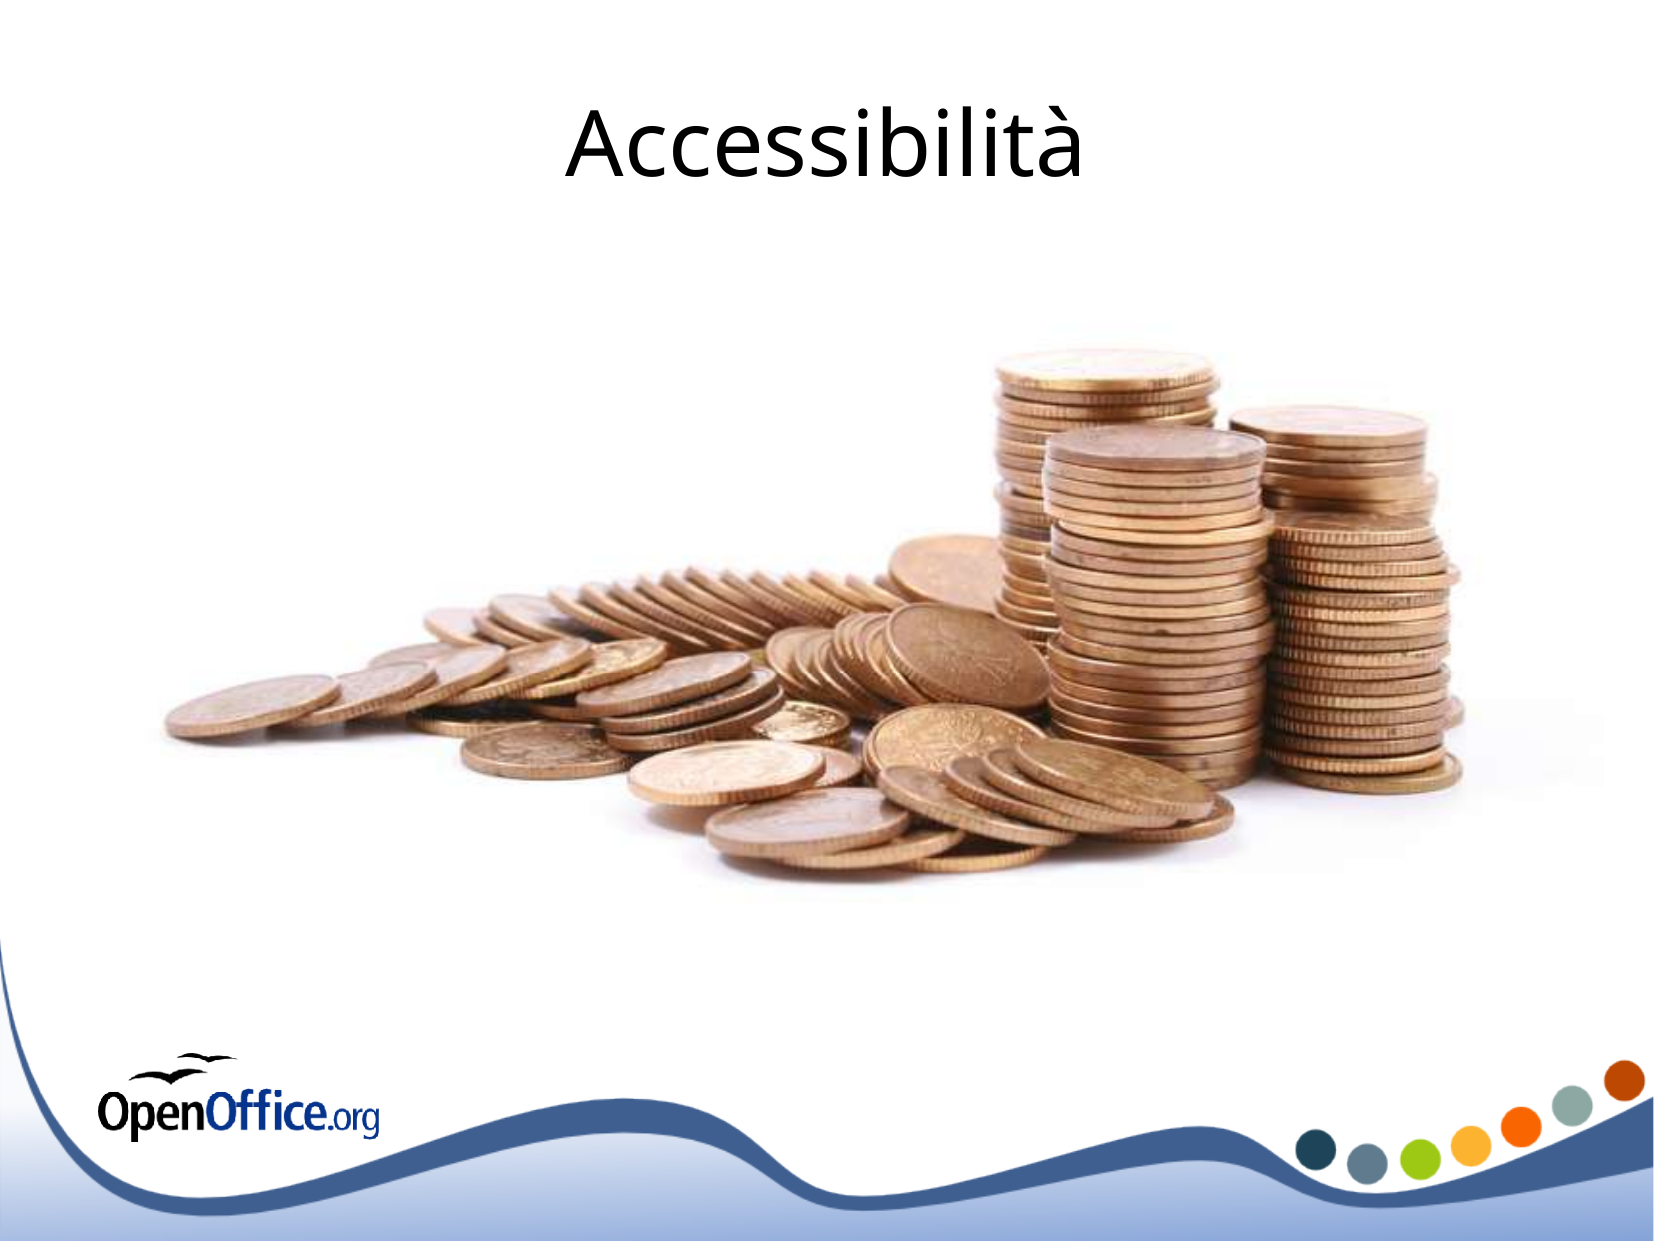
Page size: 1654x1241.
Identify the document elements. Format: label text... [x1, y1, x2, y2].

picture [0, 64, 1654, 1241]
list [82, 290, 1571, 1125]
title Accessibilità [82, 37, 1571, 245]
